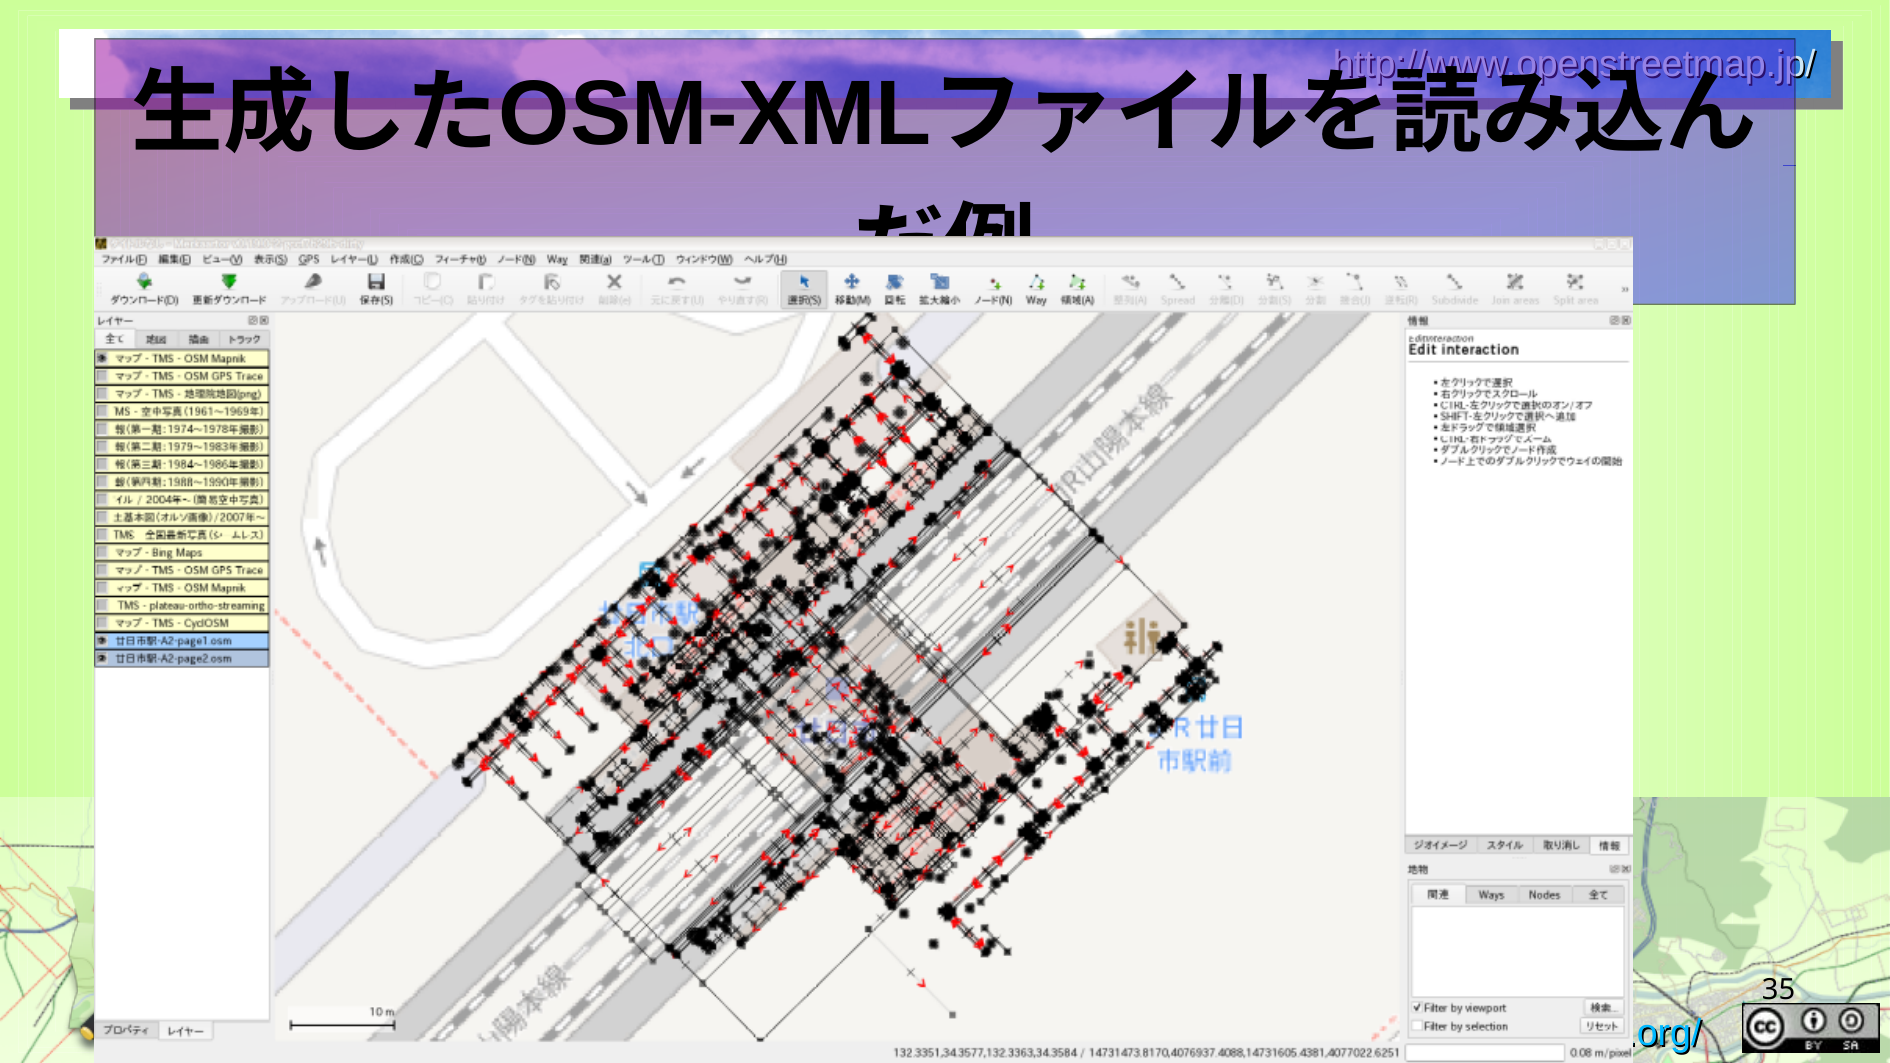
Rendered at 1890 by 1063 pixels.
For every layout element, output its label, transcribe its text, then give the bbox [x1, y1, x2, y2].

picture [59, 29, 1831, 98]
picture [0, 236, 1890, 1063]
title 生成したOSM-XMLファイルを読み込んだ例 [94, 112, 1796, 231]
picture [1794, 60, 1800, 74]
